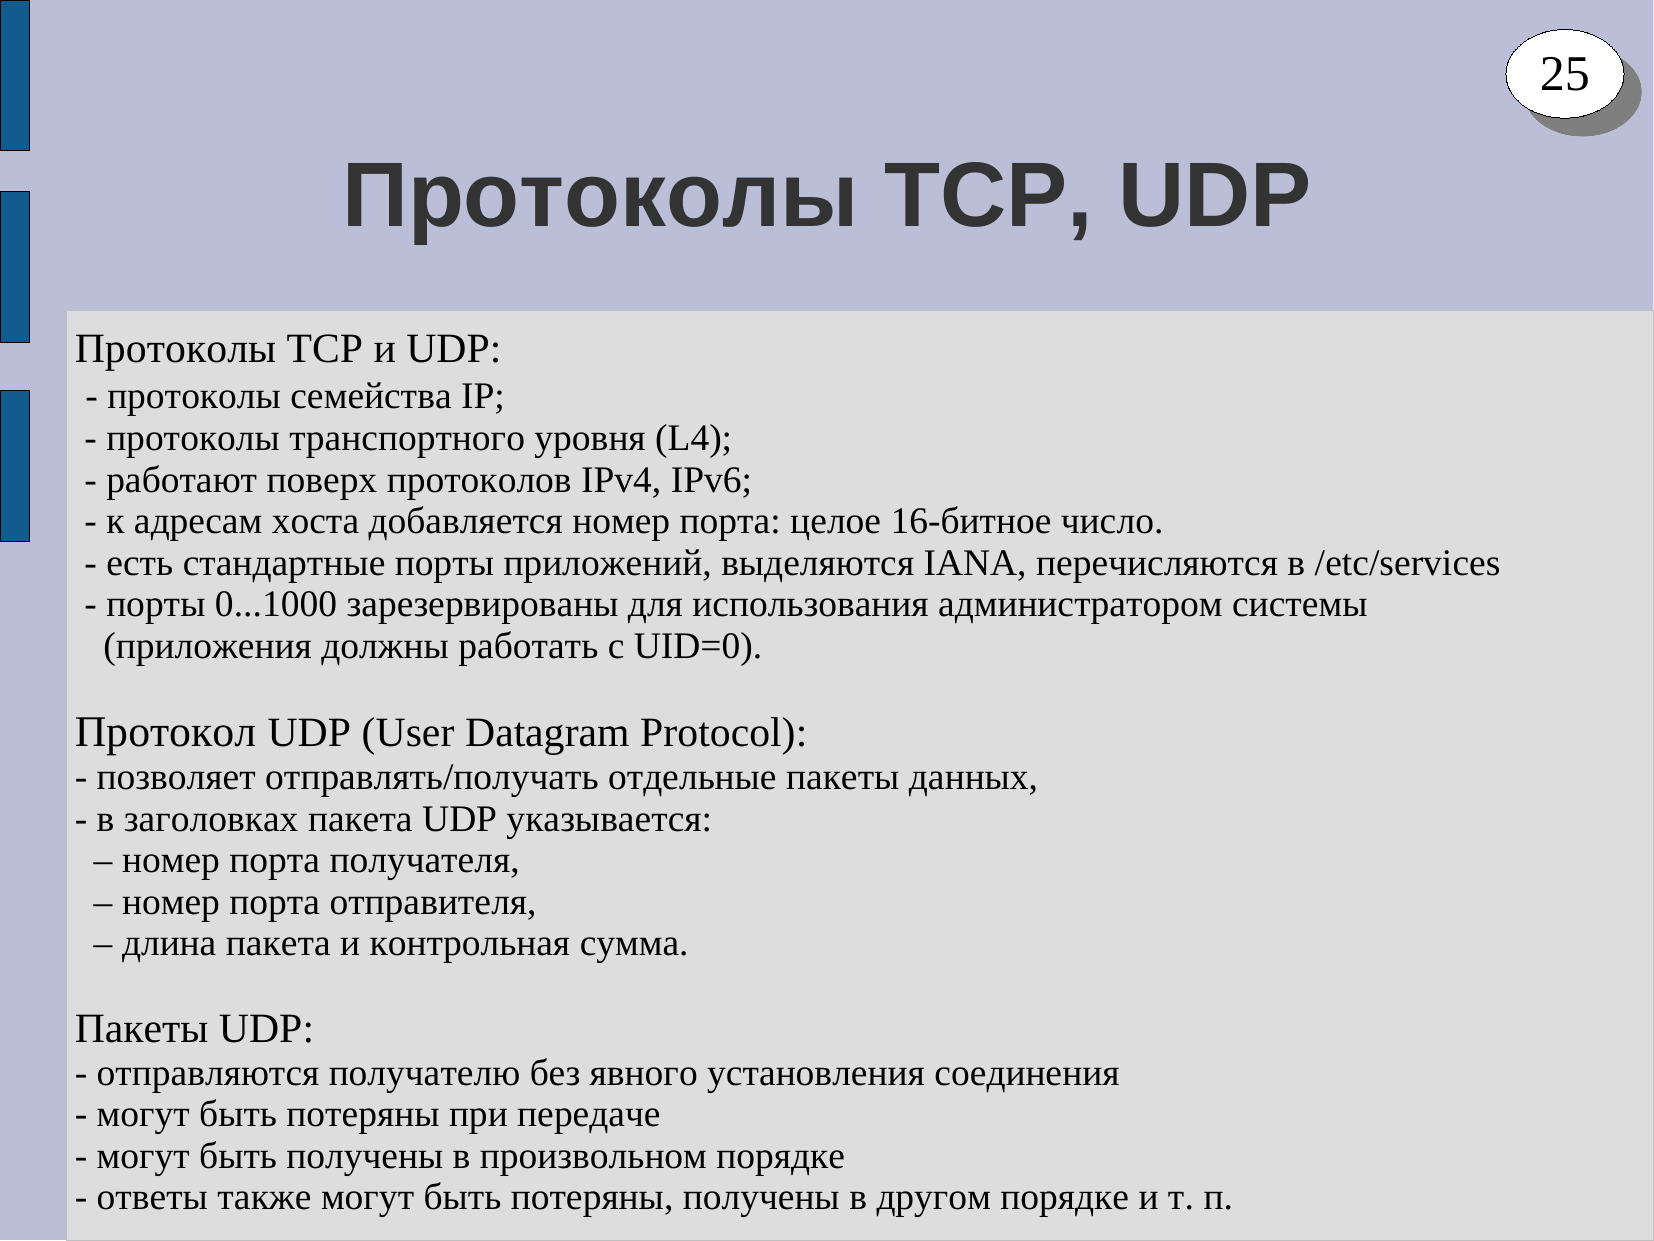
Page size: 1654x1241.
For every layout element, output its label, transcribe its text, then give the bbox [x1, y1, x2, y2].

text_box 25 [1505, 29, 1625, 119]
title Протоколы TCP, UDP [121, 91, 1534, 299]
text_box Протоколы TCP и UDP: - протоколы семейства IP; - протоколы транспортного уровня (L4); - работают поверх протоколов IPv4, IPv6; - к адресам хоста добавляется номер порта: целое 16-битное число. - есть стандартные порты приложений, выделяются IANA, перечисляются в /etc/services - порты 0...1000 зарезервированы для использования администратором системы (приложения должны работать с UID=0). Протокол UDP (User Datagram Protocol): - позволяет отправлять/получать отдельные пакеты данных, - в заголовках пакета UDP указывается: – номер порта получателя, – номер порта отправителя, – длина пакета и контрольная сумма. Пакеты UDP: - отправляются получателю без явного установления соединения - могут быть потеряны при передаче - могут быть получены в произвольном порядке - ответы также могут быть потеряны, получены в другом порядке и т. п. [74, 324, 1625, 1241]
